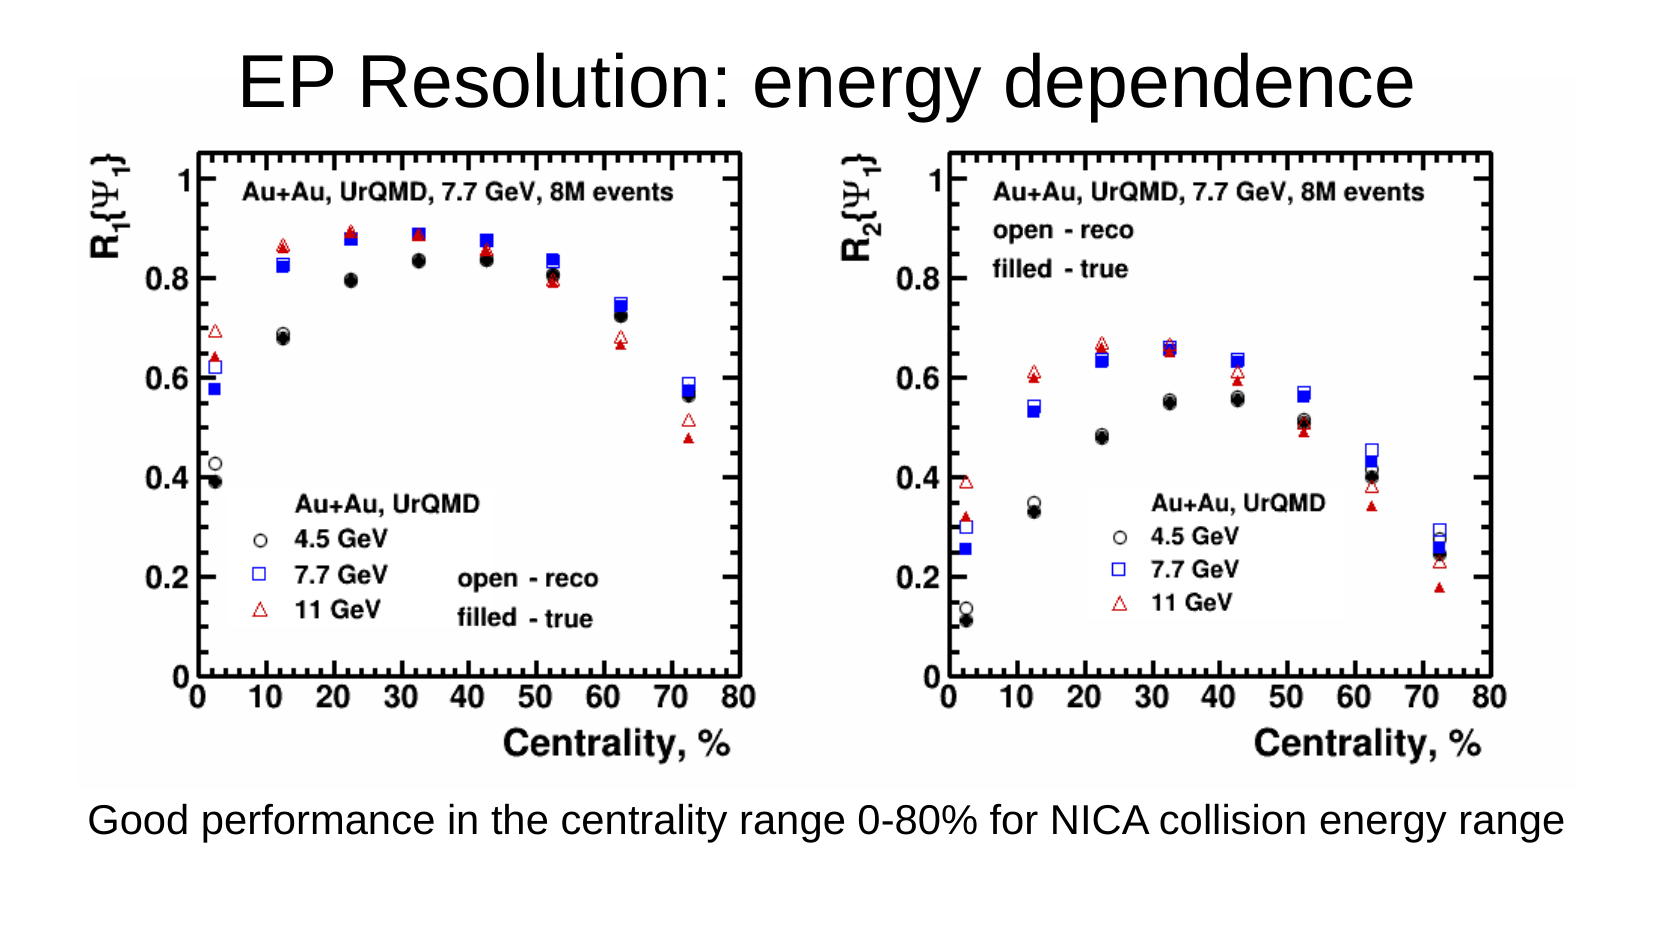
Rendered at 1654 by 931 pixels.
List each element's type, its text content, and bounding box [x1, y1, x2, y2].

text_box EP Resolution: energy dependence [83, 0, 1572, 156]
picture [76, 77, 1578, 785]
text_box Good performance in the centrality range 0-80% for NICA collision energy range [68, 785, 1585, 850]
